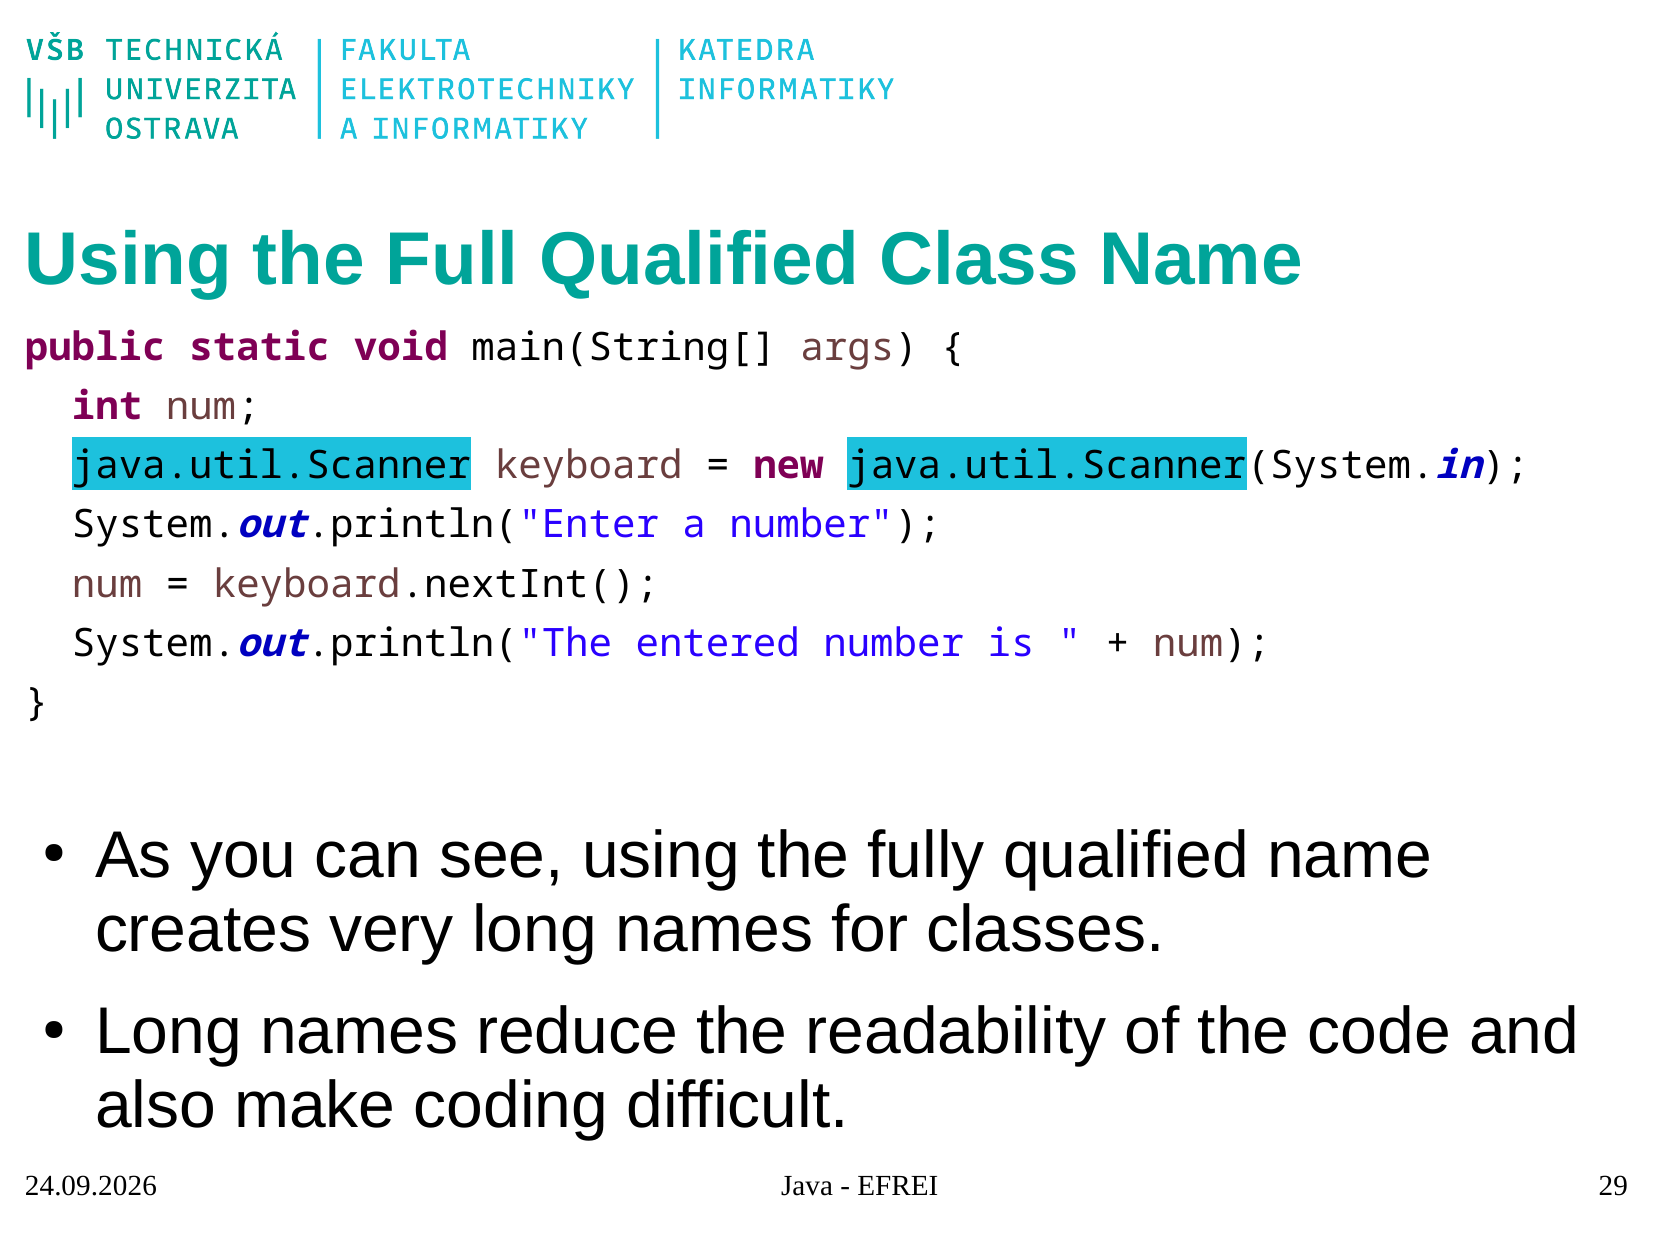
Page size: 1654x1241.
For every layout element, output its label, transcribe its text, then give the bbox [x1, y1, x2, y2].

title Using the Full Qualified Class Name [24, 169, 1629, 300]
picture [26, 31, 894, 139]
list public static void main(String[] args) { int num; java.util.Scanner keyboard = new java.util.Scanner(System.in); System.out.println("Enter a number"); num = keyboard.nextInt(); System.out.println("The entered number is " + num); } As you can see, using the fully qualified name creates very long names for classes. Long names reduce the readability of the code and also make coding difficult. [24, 318, 1629, 1146]
